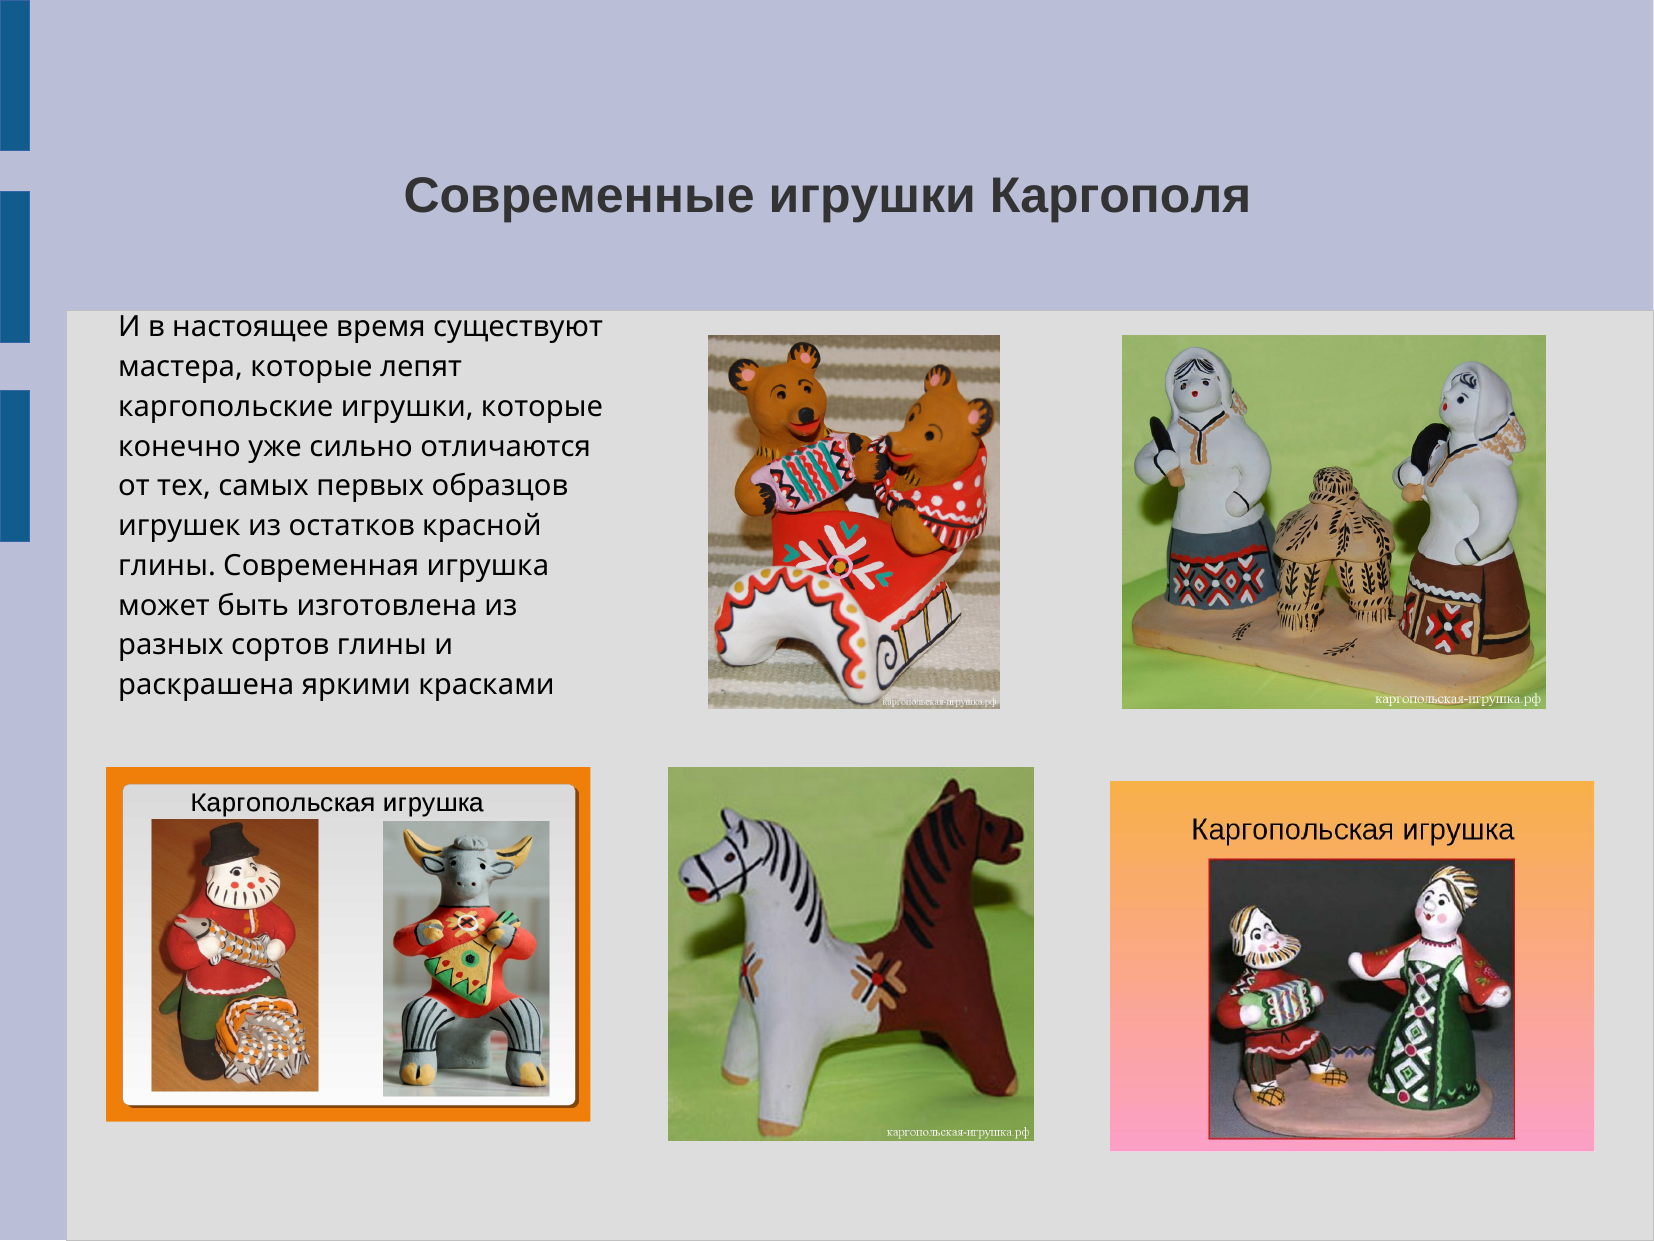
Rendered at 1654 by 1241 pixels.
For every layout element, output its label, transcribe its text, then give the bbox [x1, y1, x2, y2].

picture [1122, 335, 1546, 709]
picture [1110, 781, 1595, 1152]
picture [106, 767, 591, 1123]
picture [708, 335, 1000, 709]
title Современные игрушки Каргополя [121, 91, 1534, 299]
picture [668, 767, 1034, 1141]
list И в настоящее время существуют мастера, которые лепят каргопольские игрушки, которые конечно уже сильно отличаются от тех, самых первых образцов игрушек из остатков красной глины. Современная игрушка может быть изготовлена из разных сортов глины и раскрашена яркими красками [118, 265, 621, 722]
